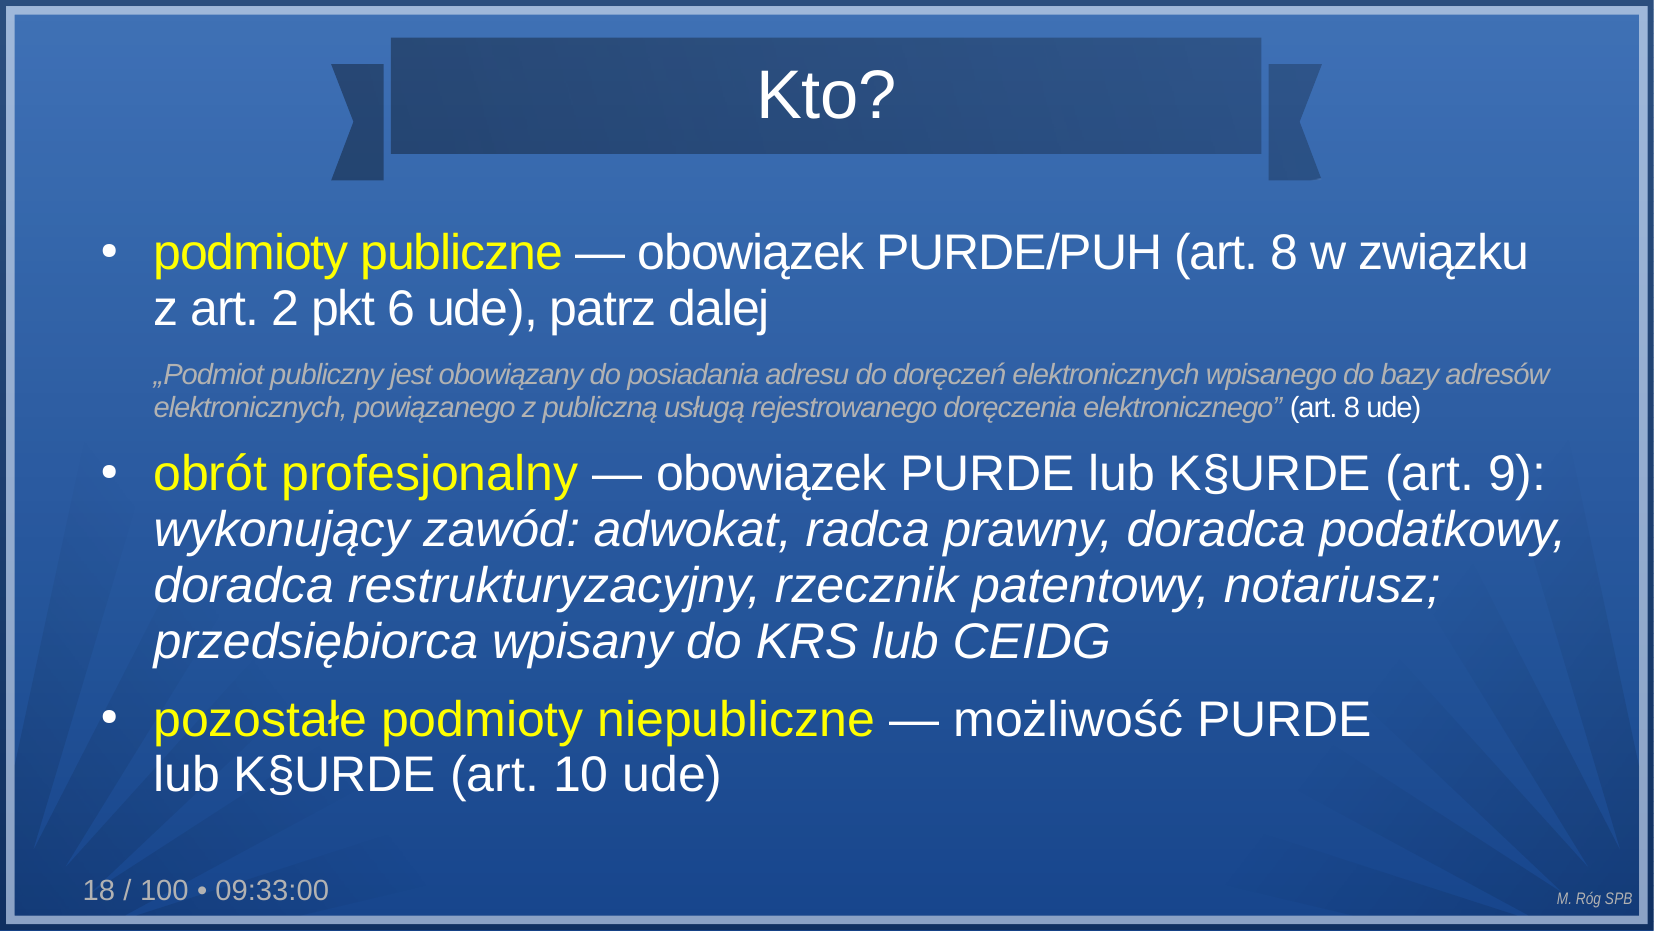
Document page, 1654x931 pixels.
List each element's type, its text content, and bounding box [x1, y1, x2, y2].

title Kto? [389, 35, 1264, 154]
list podmioty publiczne — obowiązek PURDE/PUH (art. 8 w związku z art. 2 pkt 6 ude), patrz dalej „Podmiot publiczny jest obowiązany do posiadania adresu do doręczeń elektronicznych wpisanego do bazy adresów elektronicznych, powiązanego z publiczną usługą rejestrowanego doręczenia elektronicznego” (art. 8 ude) obrót profesjonalny — obowiązek PURDE lub K§URDE (art. 9): wykonujący zawód: adwokat, radca prawny, doradca podatkowy, doradca restrukturyzacyjny, rzecznik patentowy, notariusz; przedsiębiorca wpisany do KRS lub CEIDG pozostałe podmioty niepubliczne — możliwość PURDE lub K§URDE (art. 10 ude) [82, 224, 1571, 848]
